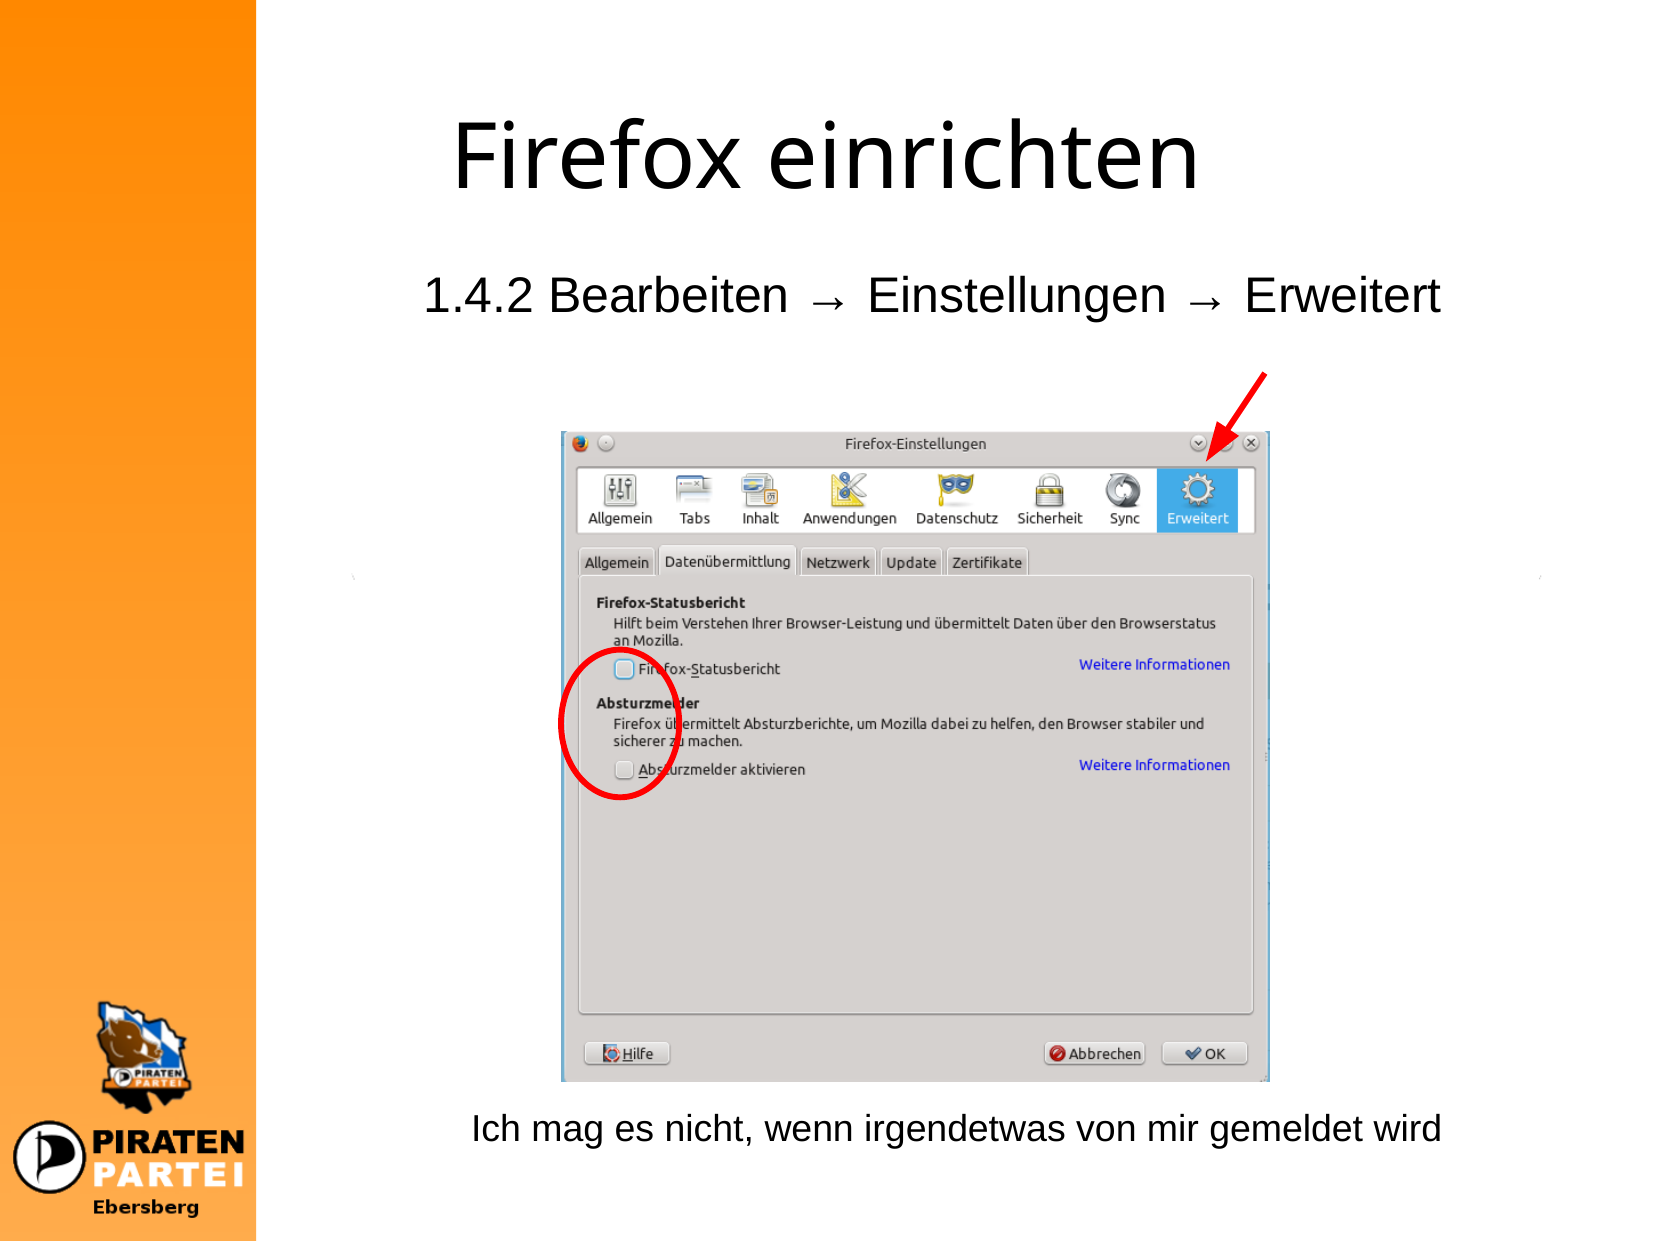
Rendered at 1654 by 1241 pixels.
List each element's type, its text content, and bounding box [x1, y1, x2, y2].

text_box Ich mag es nicht, wenn irgendetwas von mir gemeldet wird [319, 1068, 1595, 1188]
title Firefox einrichten [82, 49, 1571, 257]
subtitle 1.4.2 Bearbeiten → Einstellungen → Erweitert [295, 236, 1571, 355]
picture [0, 0, 1654, 1241]
